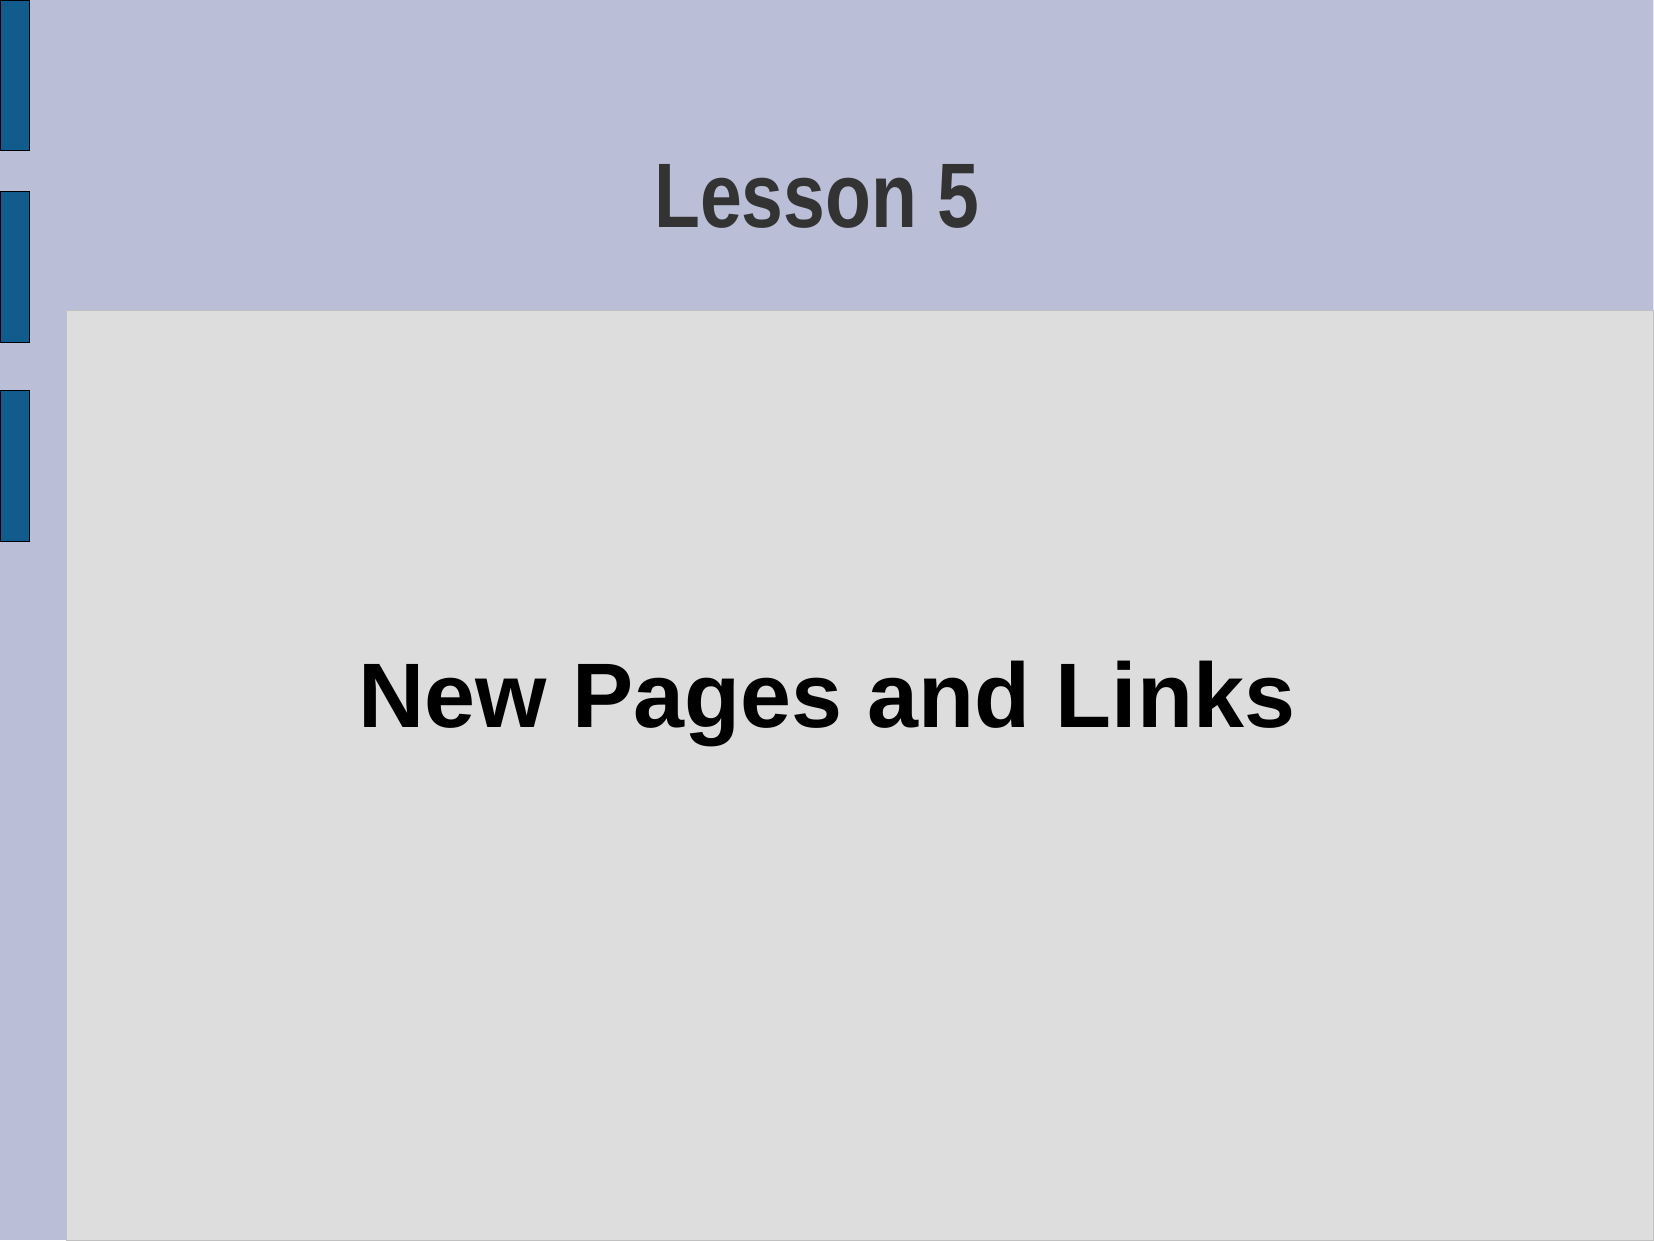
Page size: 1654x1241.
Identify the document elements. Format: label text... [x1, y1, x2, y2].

list New Pages and Links [112, 644, 1525, 751]
title Lesson 5 [121, 91, 1534, 299]
